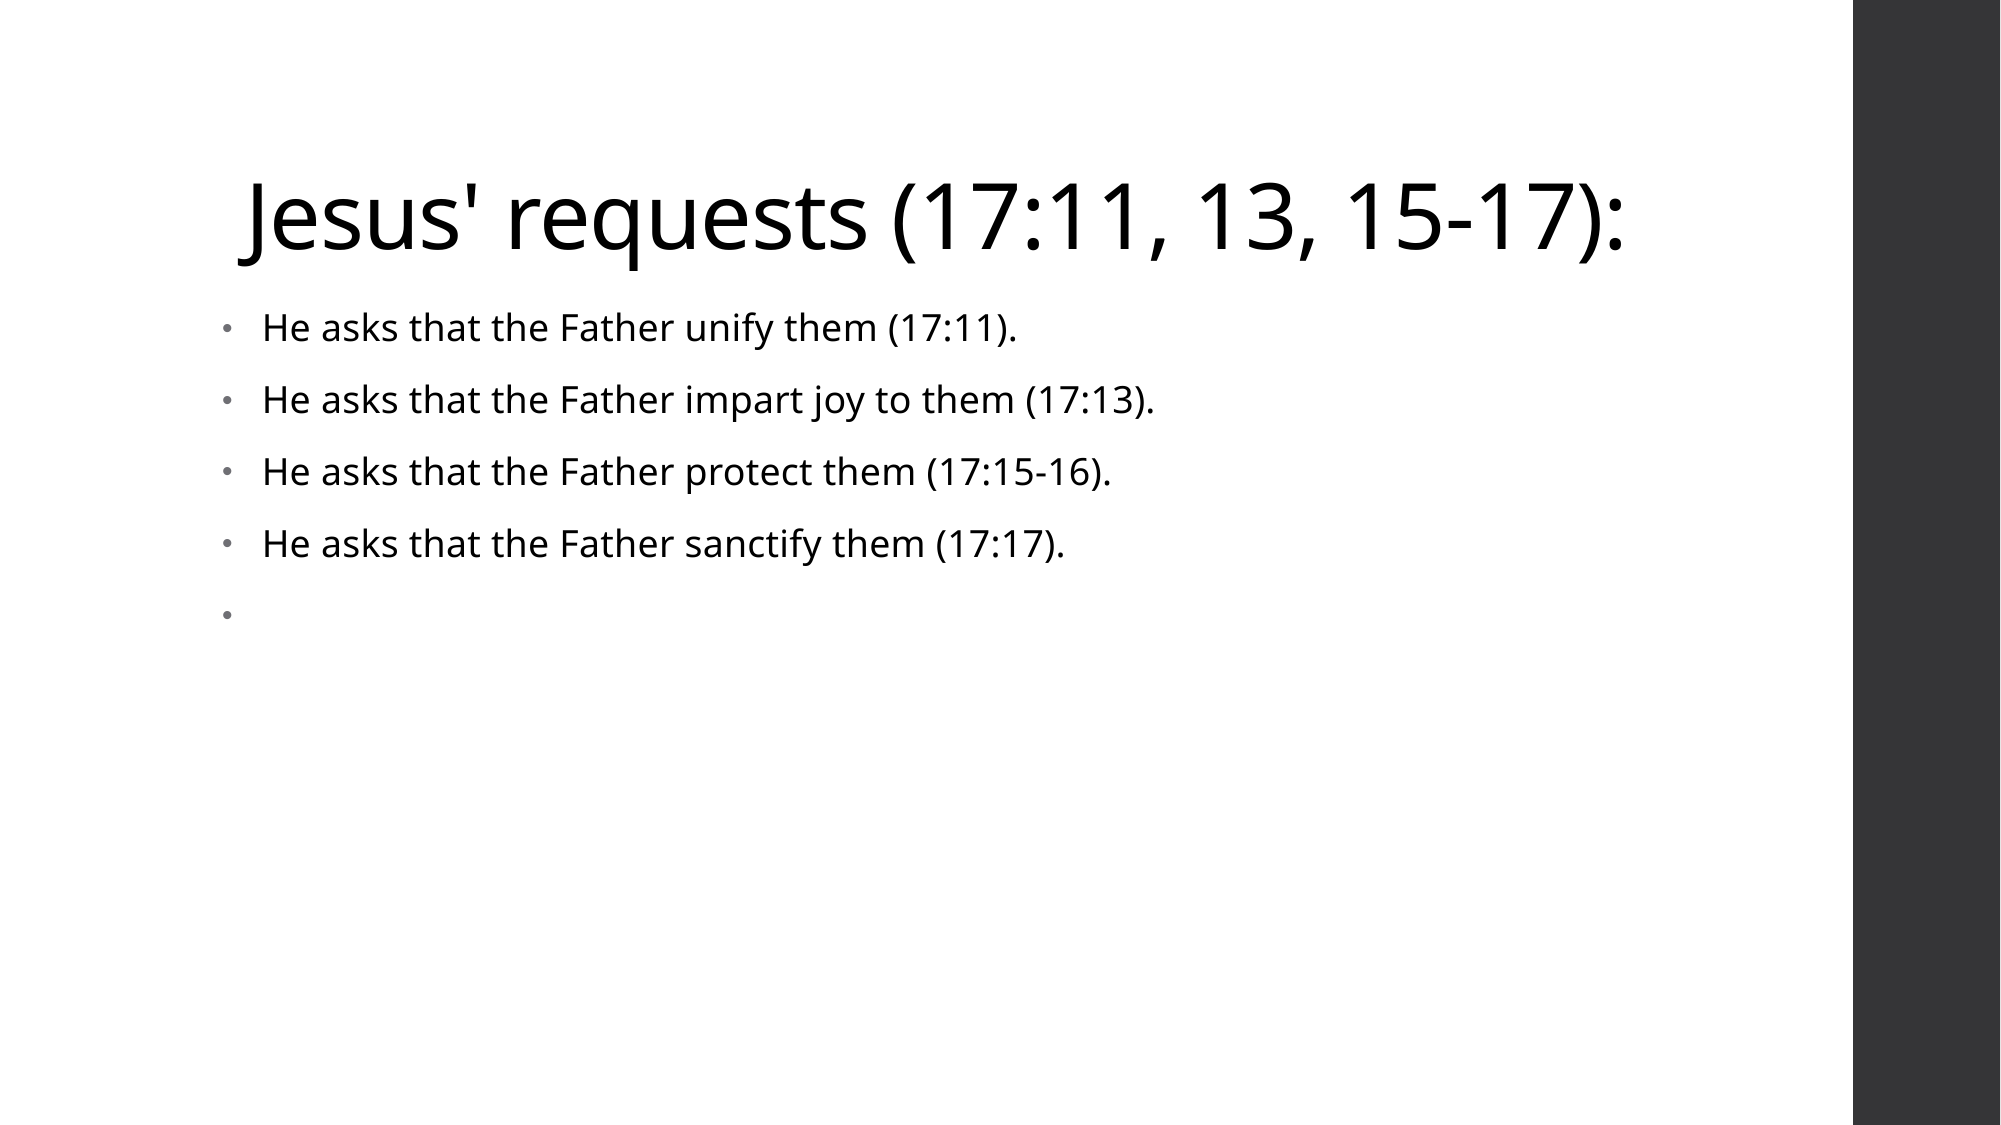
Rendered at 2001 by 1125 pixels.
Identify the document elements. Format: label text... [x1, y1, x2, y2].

title Jesus' requests (17:11, 13, 15-17): [206, 60, 1797, 278]
list He asks that the Father unify them (17:11). He asks that the Father impart joy to them (17:13). He asks that the Father protect them (17:15-16). He asks that the Father sanctify them (17:17). [206, 299, 1617, 1014]
